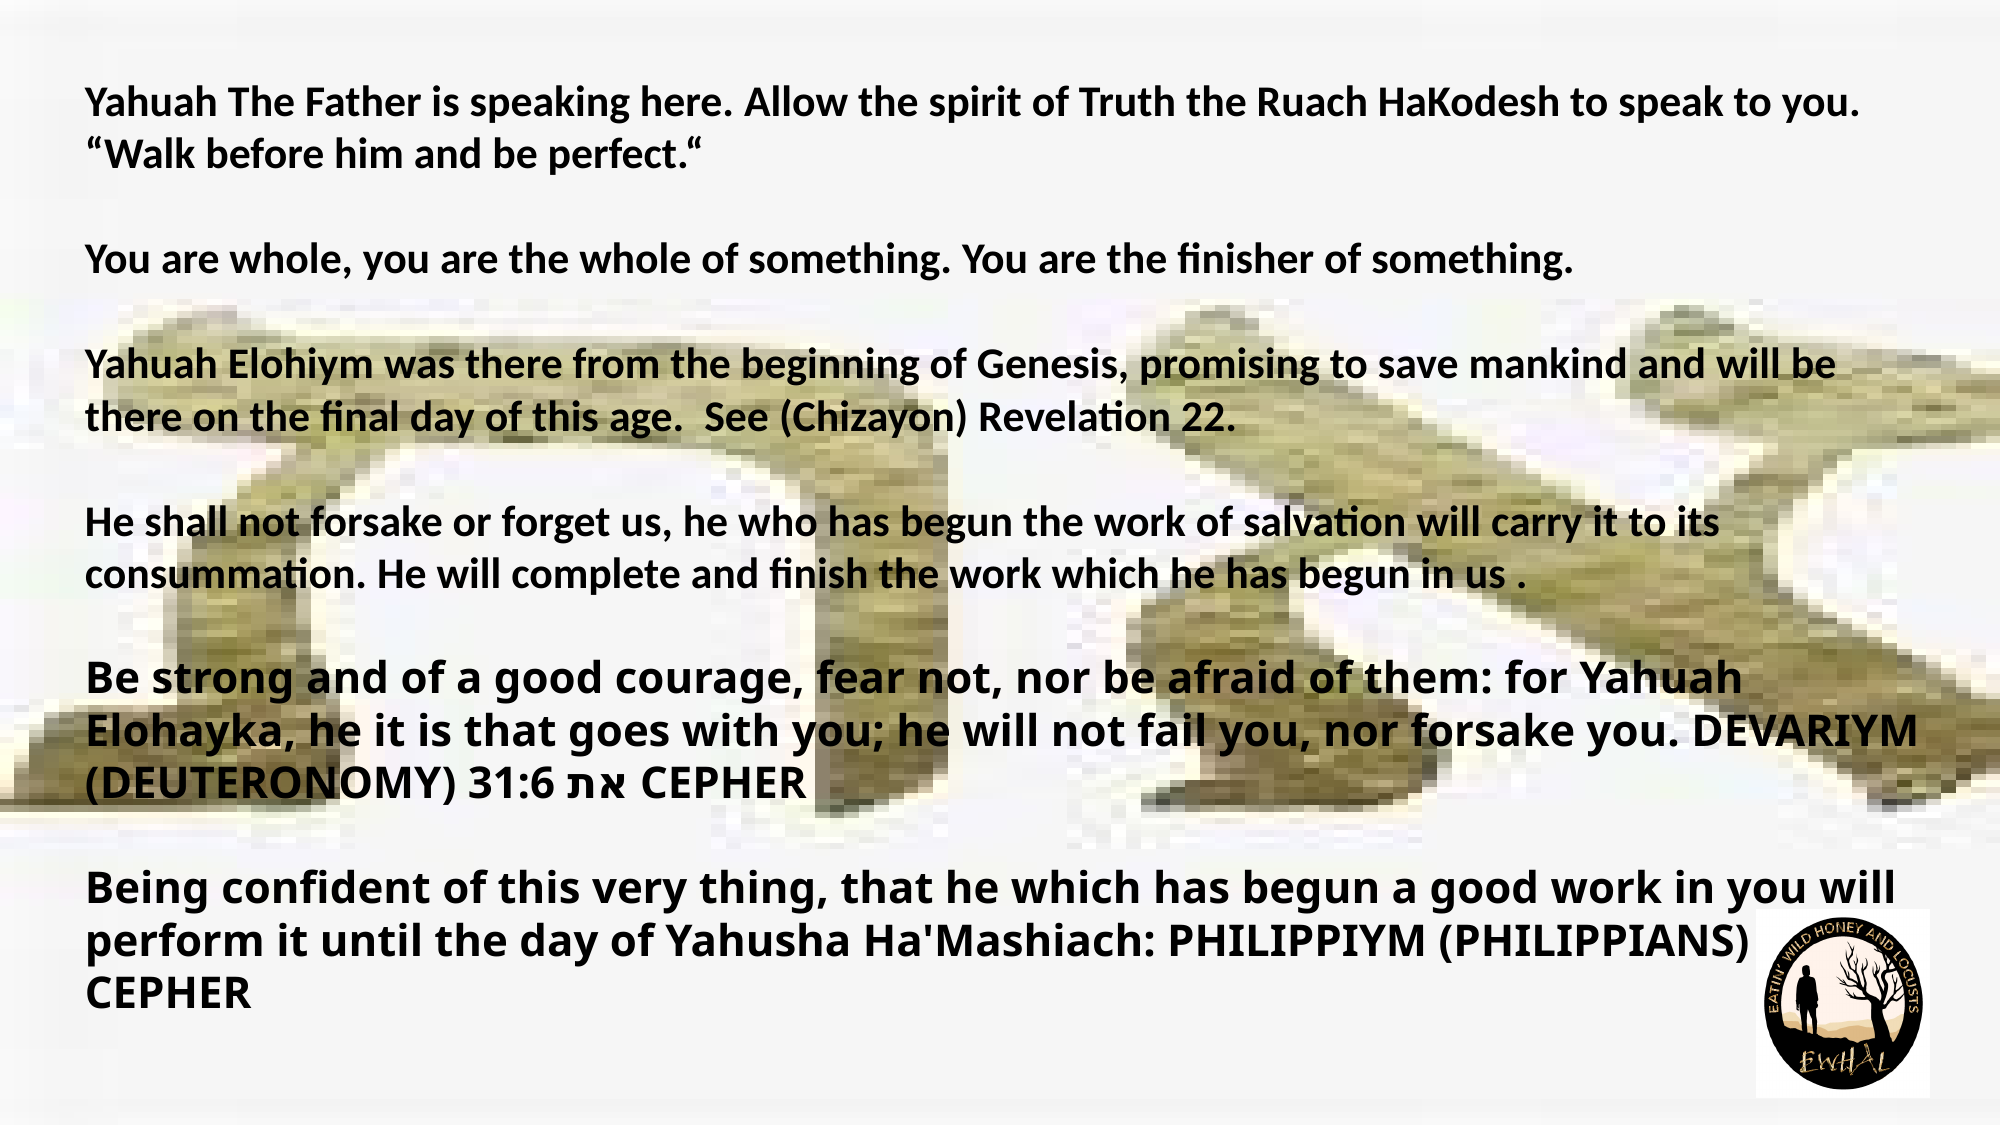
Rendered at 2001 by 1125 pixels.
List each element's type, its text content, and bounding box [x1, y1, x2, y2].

picture [0, 0, 2000, 1125]
text_box Yahuah The Father is speaking here. Allow the spirit of Truth the Ruach HaKodesh to speak to you. “Walk before him and be perfect.“ You are whole, you are the whole of something. You are the finisher of something. Yahuah Elohiym was there from the beginning of Genesis, promising to save mankind and will be there on the final day of this age. See (Chizayon) Revelation 22. He shall not forsake or forget us, he who has begun the work of salvation will carry it to its consummation. He will complete and finish the work which he has begun in us . Be strong and of a good courage, fear not, nor be afraid of them: for Yahuah Elohayka, he it is that goes with you; he will not fail you, nor forsake you. DEVARIYM (DEUTERONOMY) 31:6 את CEPHER Being confident of this very thing, that he which has begun a good work in you will perform it until the day of Yahusha Ha'Mashiach: PHILIPPIYM (PHILIPPIANS) 1:6 את CEPHER [69, 65, 1937, 1098]
